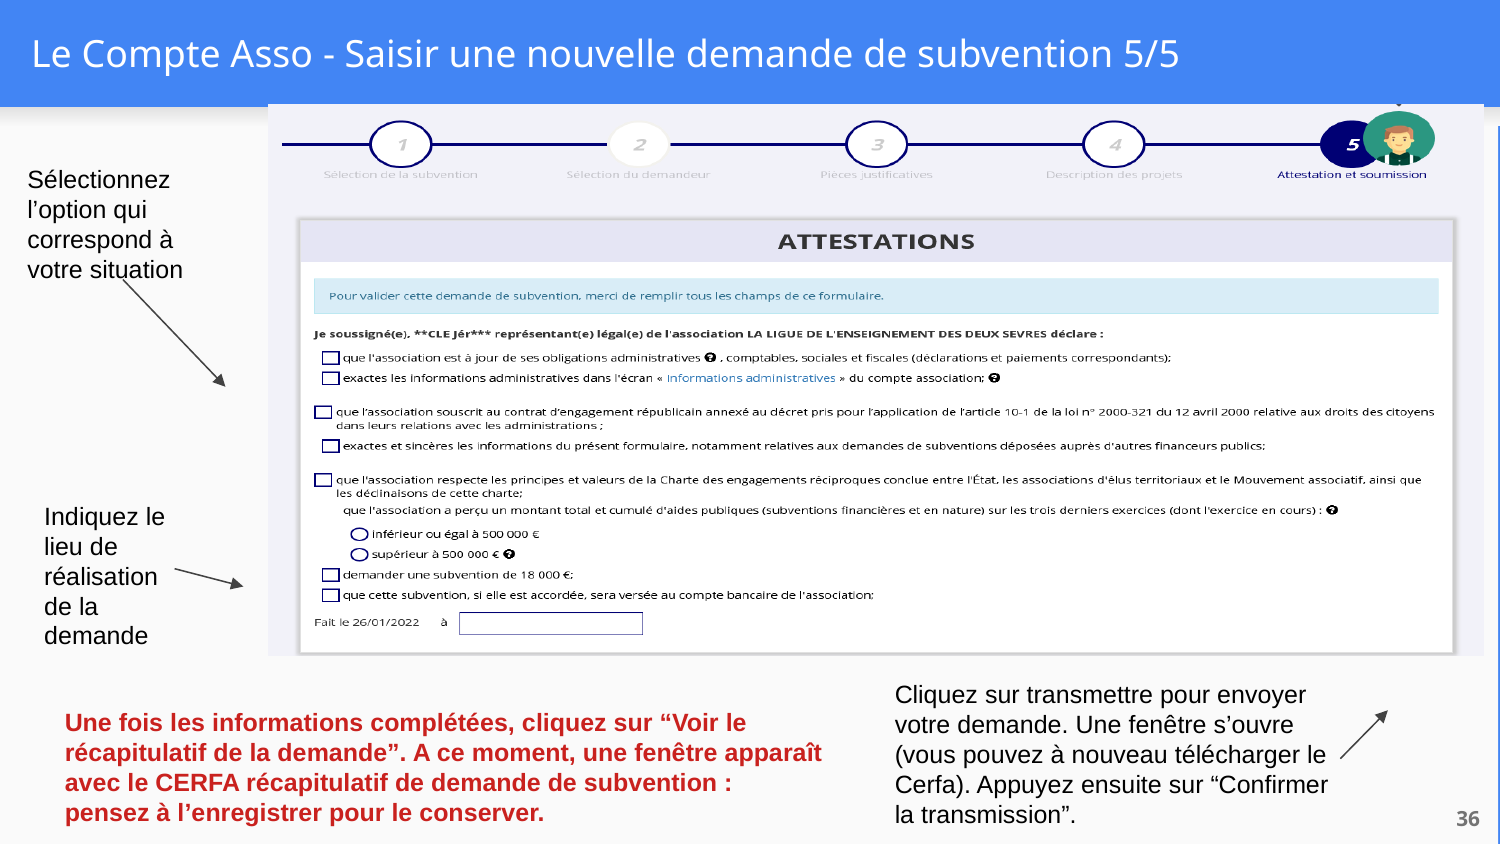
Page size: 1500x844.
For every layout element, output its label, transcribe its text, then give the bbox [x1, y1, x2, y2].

slide_number <numéro> [1405, 787, 1495, 844]
picture [268, 104, 1484, 656]
text_box Une fois les informations complétées, cliquez sur “Voir le récapitulatif de la demande”. A ce moment, une fenêtre apparaît avec le CERFA récapitulatif de demande de subvention : pensez à l’enregistrer pour le conserver. [49, 691, 841, 844]
text_box Sélectionnez l’option qui correspond à votre situation [12, 148, 205, 290]
text_box Indiquez le lieu de réalisation de la demande [29, 485, 183, 607]
text_box Cliquez sur transmettre pour envoyer votre demande. Une fenêtre s’ouvre (vous pouvez à nouveau télécharger le Cerfa). Appuyez ensuite sur “Confirmer la transmission”. [879, 663, 1367, 844]
title Le Compte Asso - Saisir une nouvelle demande de subvention 5/5 [16, 2, 1464, 102]
